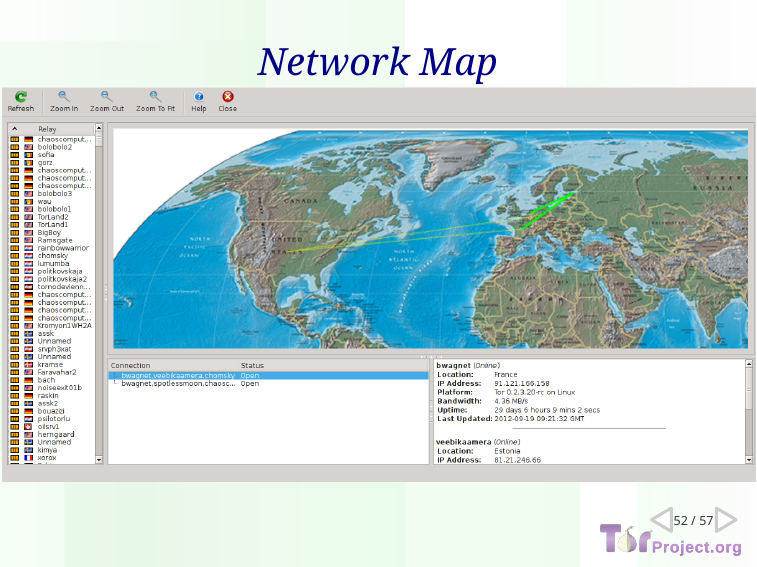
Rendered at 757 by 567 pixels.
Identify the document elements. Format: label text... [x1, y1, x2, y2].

picture [0, 0, 757, 567]
text_box Network Map [190, 30, 566, 87]
